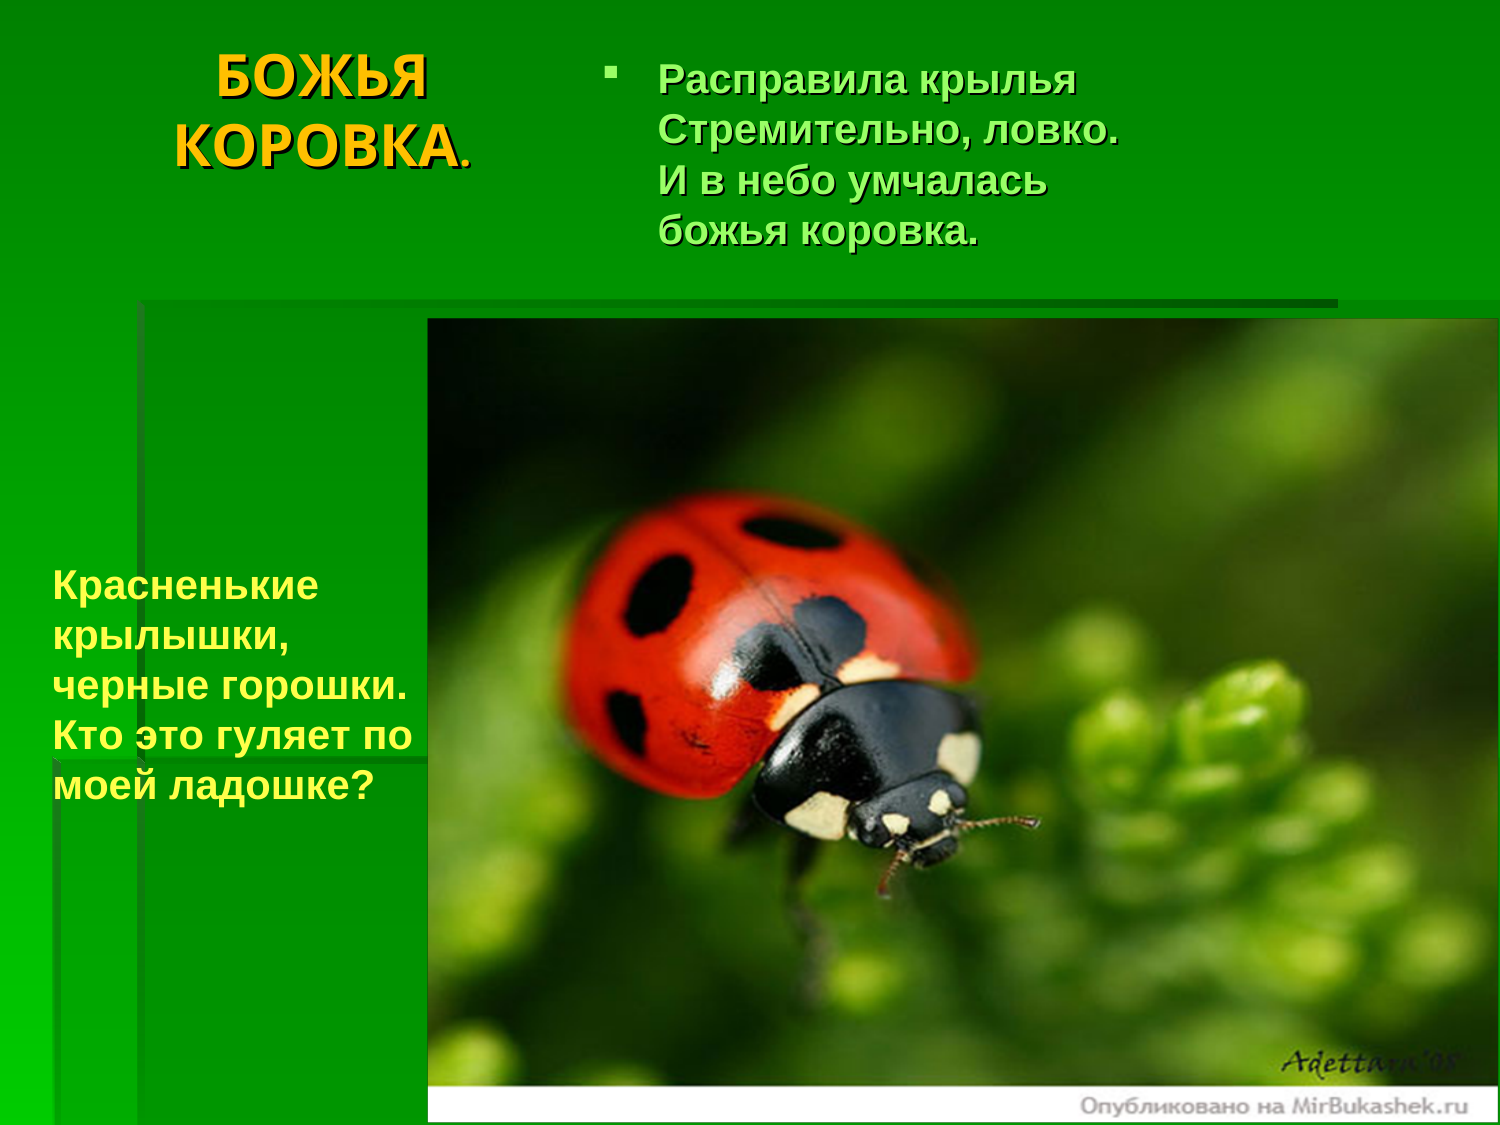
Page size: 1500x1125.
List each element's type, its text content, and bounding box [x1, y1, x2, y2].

list Расправила крылья Стремительно, ловко. И в небо умчалась божья коровка. [586, 44, 1425, 1005]
text_box Красненькие крылышки, черные горошки. Кто это гуляет по моей ладошке? [37, 549, 463, 816]
title БОЖЬЯ КОРОВКА. [75, 44, 569, 236]
picture [425, 316, 1500, 1125]
